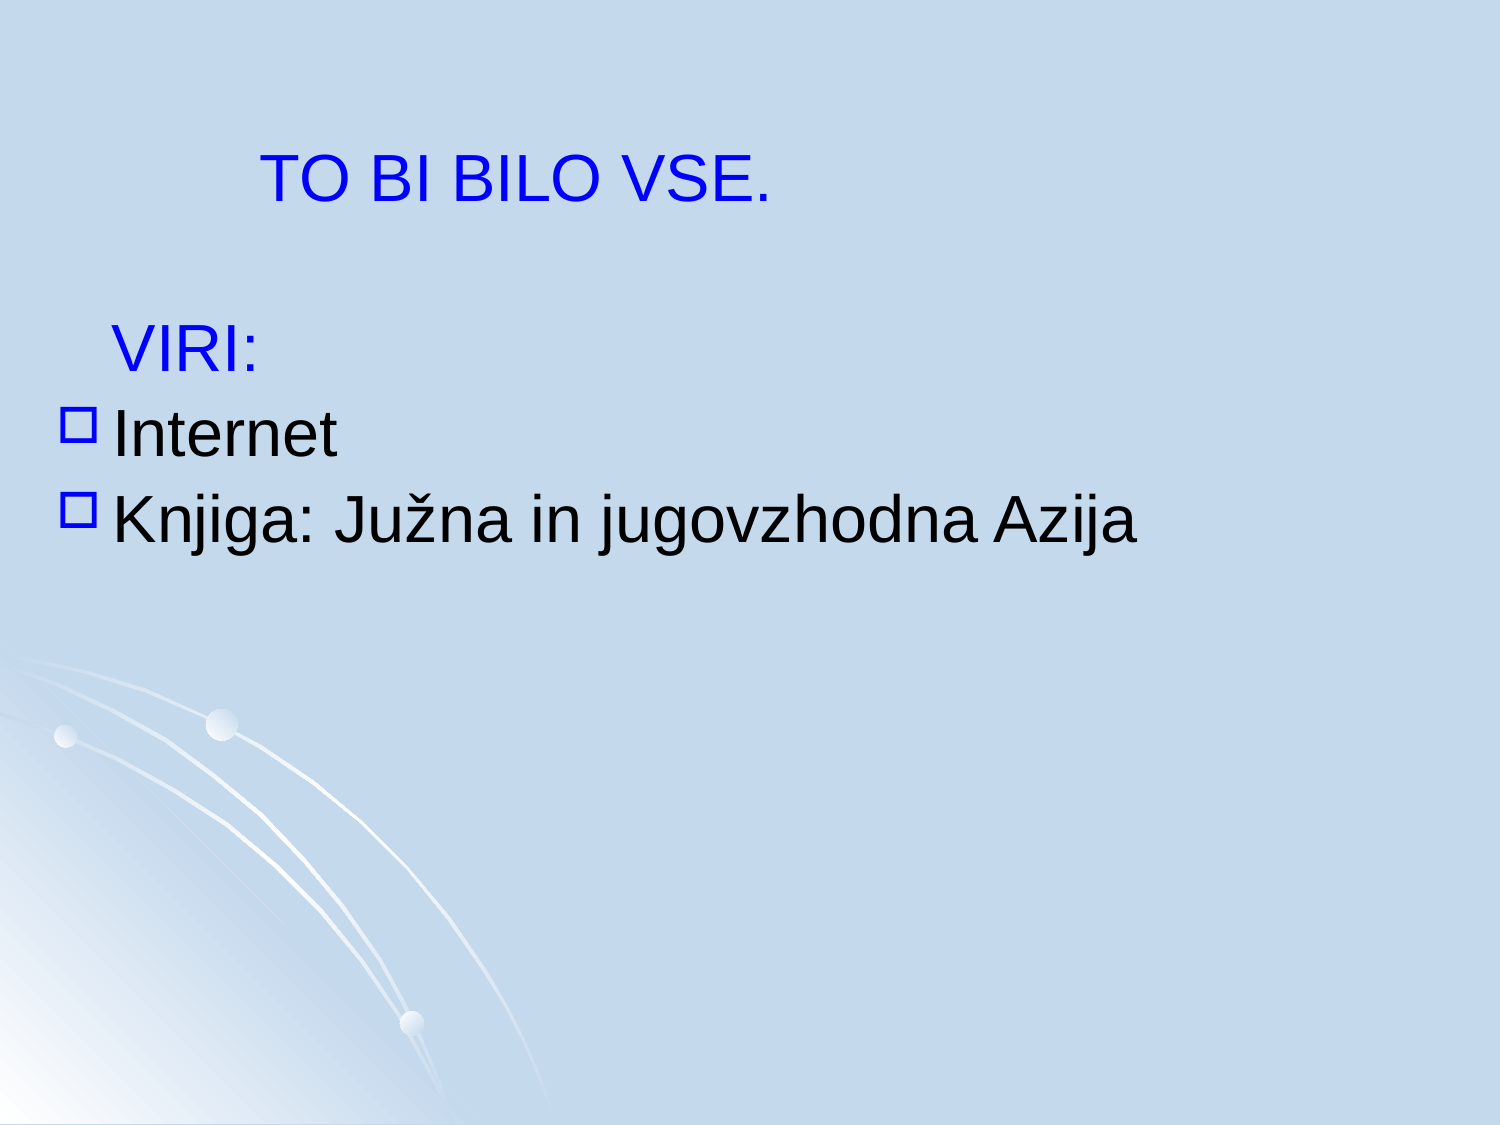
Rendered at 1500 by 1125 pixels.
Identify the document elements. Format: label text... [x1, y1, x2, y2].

list TO BI BILO VSE. VIRI: Internet Knjiga: Južna in jugovzhodna Azija [41, 42, 1404, 1059]
